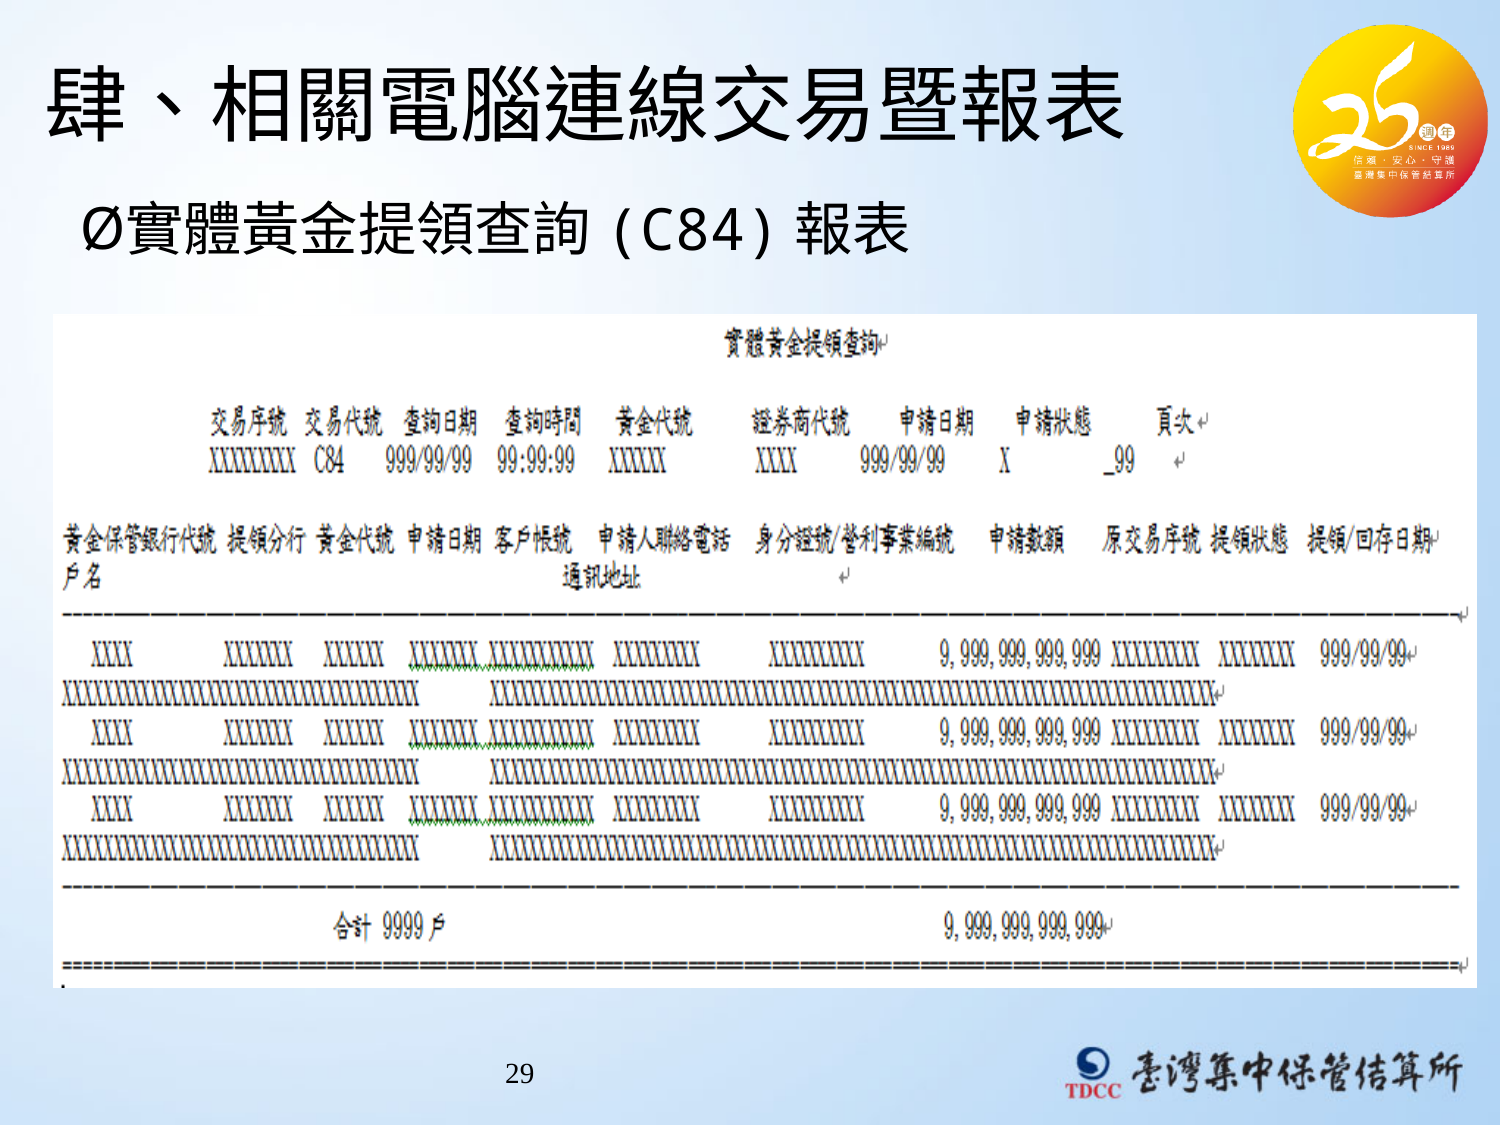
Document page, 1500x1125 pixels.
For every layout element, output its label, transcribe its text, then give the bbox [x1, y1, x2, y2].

text_box 實體黃金提領查詢(C84)報表 [64, 184, 951, 270]
picture [53, 314, 1477, 988]
title 肆、相關電腦連線交易暨報表 [29, 45, 1426, 173]
text_box [490, 1046, 841, 1125]
